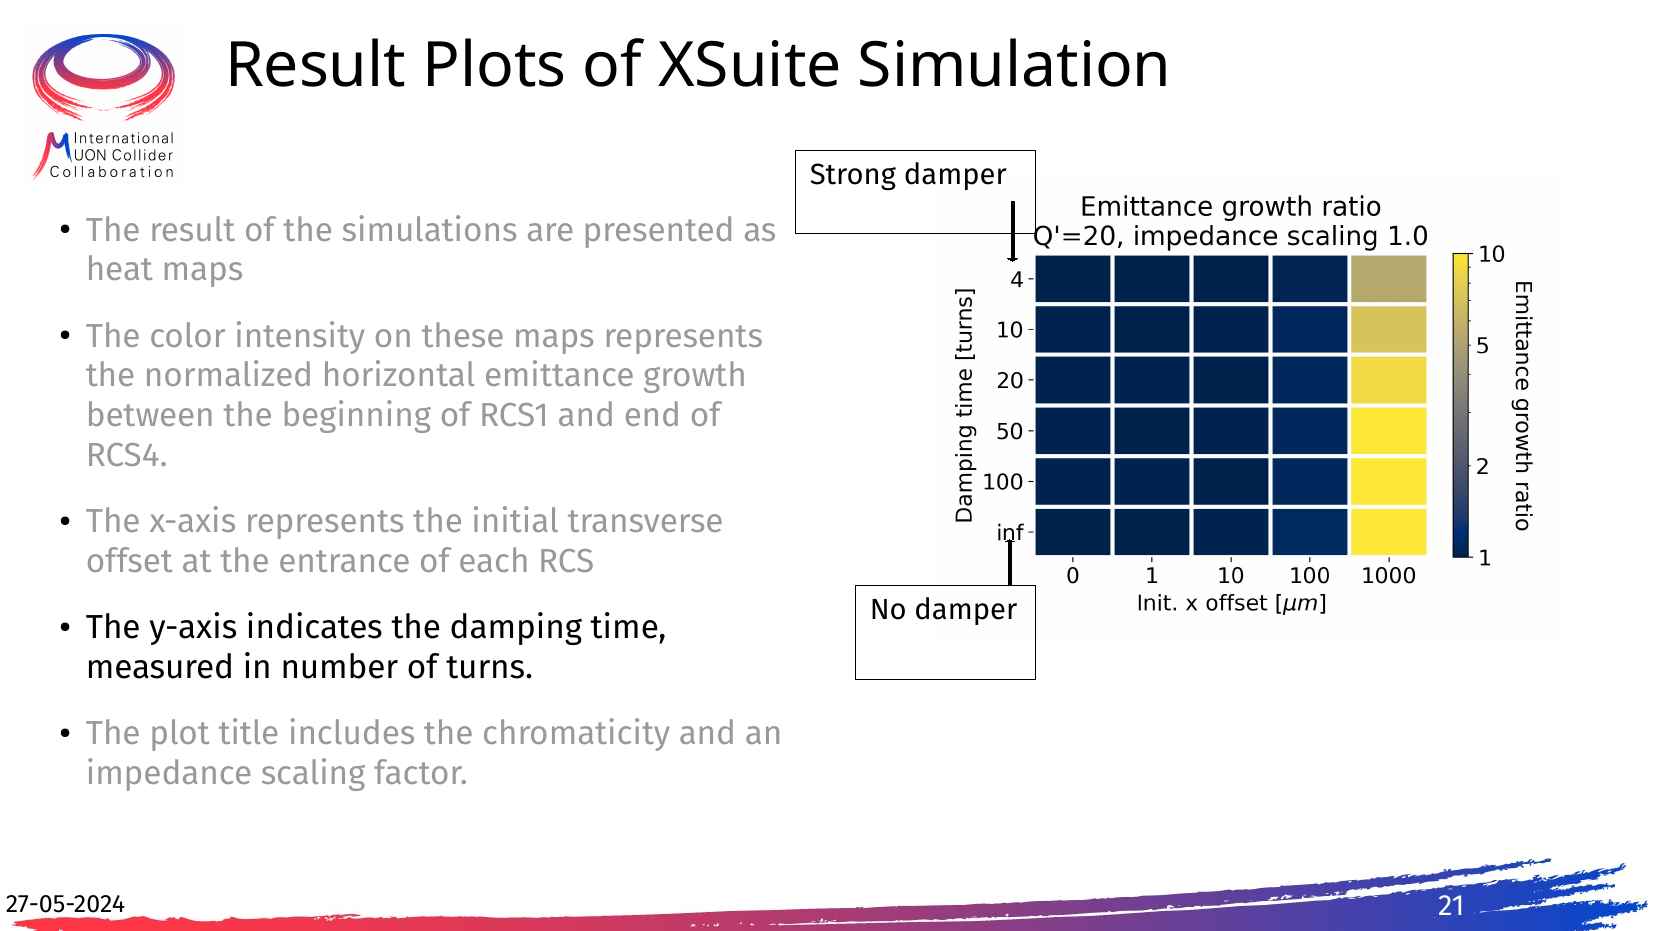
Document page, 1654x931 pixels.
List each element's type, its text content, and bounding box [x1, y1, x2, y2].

text_box Strong damper [795, 150, 1036, 234]
picture [21, 21, 188, 189]
title Result Plots of XSuite Simulation [225, 19, 1571, 181]
text_box [1005, 539, 1015, 586]
picture [930, 172, 1561, 646]
picture [0, 848, 1654, 931]
list The result of the simulations are presented as heat maps The color intensity on these maps represents the normalized horizontal emittance growth between the beginning of RCS1 and end of RCS4. The x-axis represents the initial transverse offset at the entrance of each RCS The y-axis indicates the damping time, measured in number of turns. The plot title includes the chromaticity and an impedance scaling factor. [50, 210, 796, 796]
text_box No damper [855, 585, 1036, 669]
text_box [1007, 201, 1018, 262]
